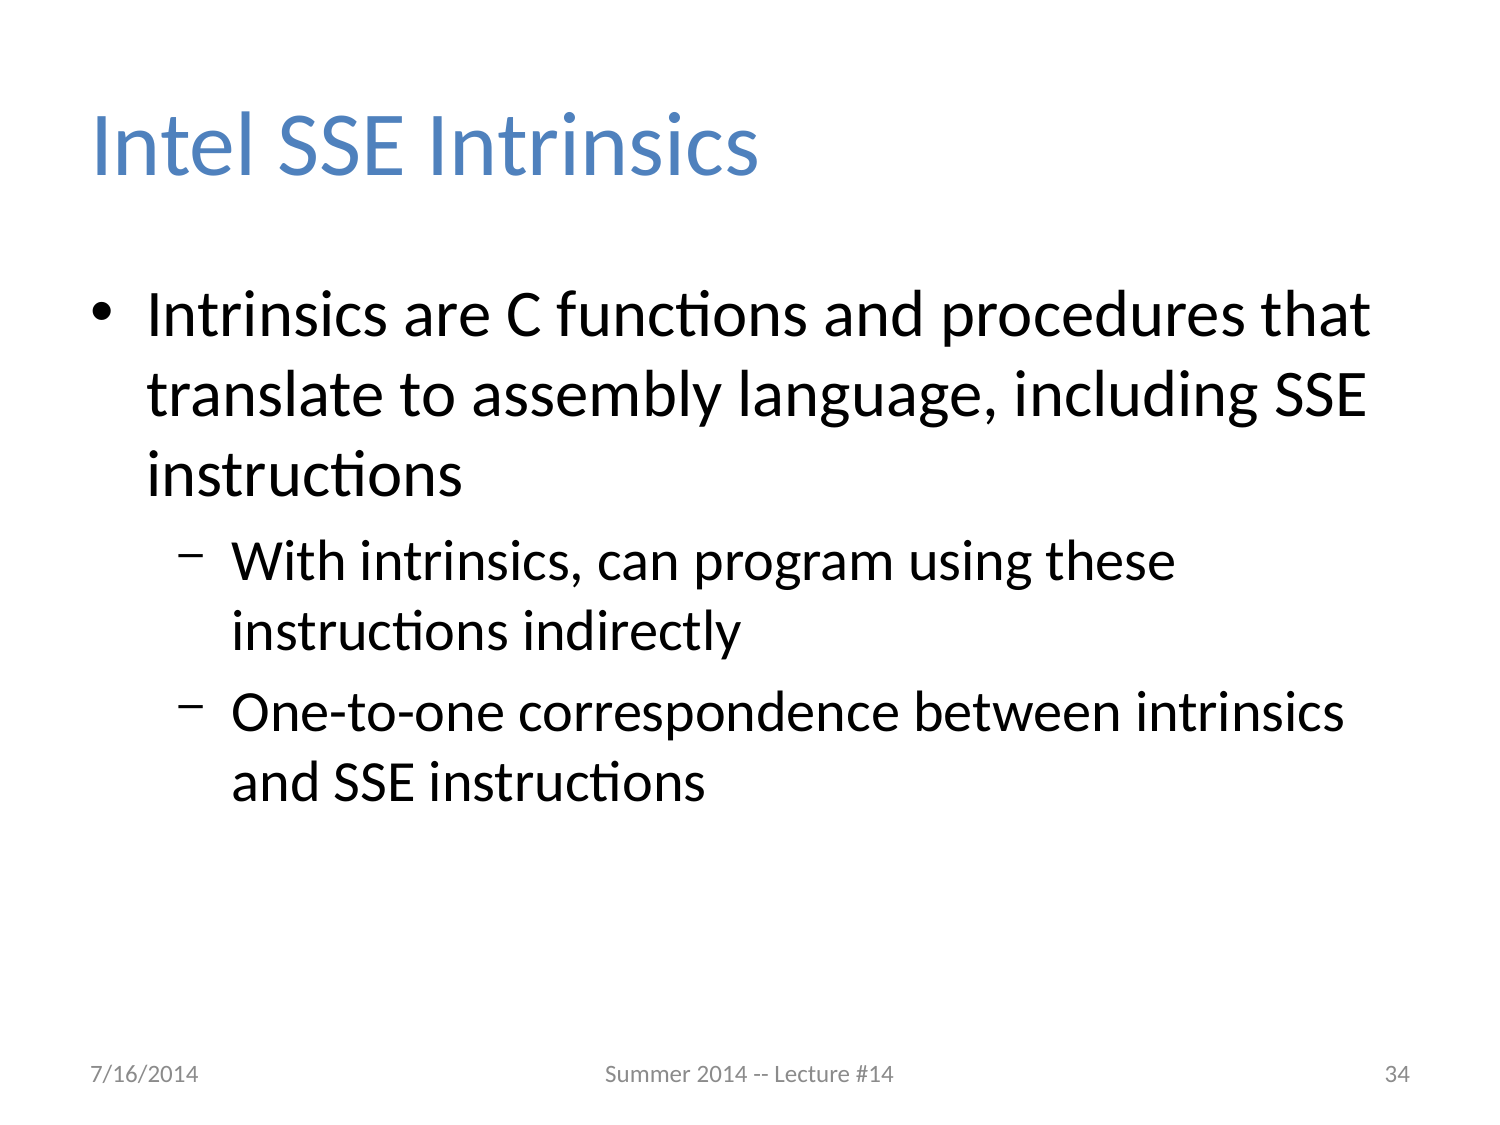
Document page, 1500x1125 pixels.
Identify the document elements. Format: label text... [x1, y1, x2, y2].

slide_number 7/16/2014 [75, 1042, 425, 1103]
footer Summer 2014 -- Lecture #14 [512, 1042, 988, 1103]
list Intrinsics are C functions and procedures that translate to assembly language, including SSE instructions With intrinsics, can program using these instructions indirectly One-to-one correspondence between intrinsics and SSE instructions [75, 262, 1425, 1005]
title Intel SSE Intrinsics [75, 45, 1425, 233]
slide_number <number> [1074, 1042, 1425, 1103]
